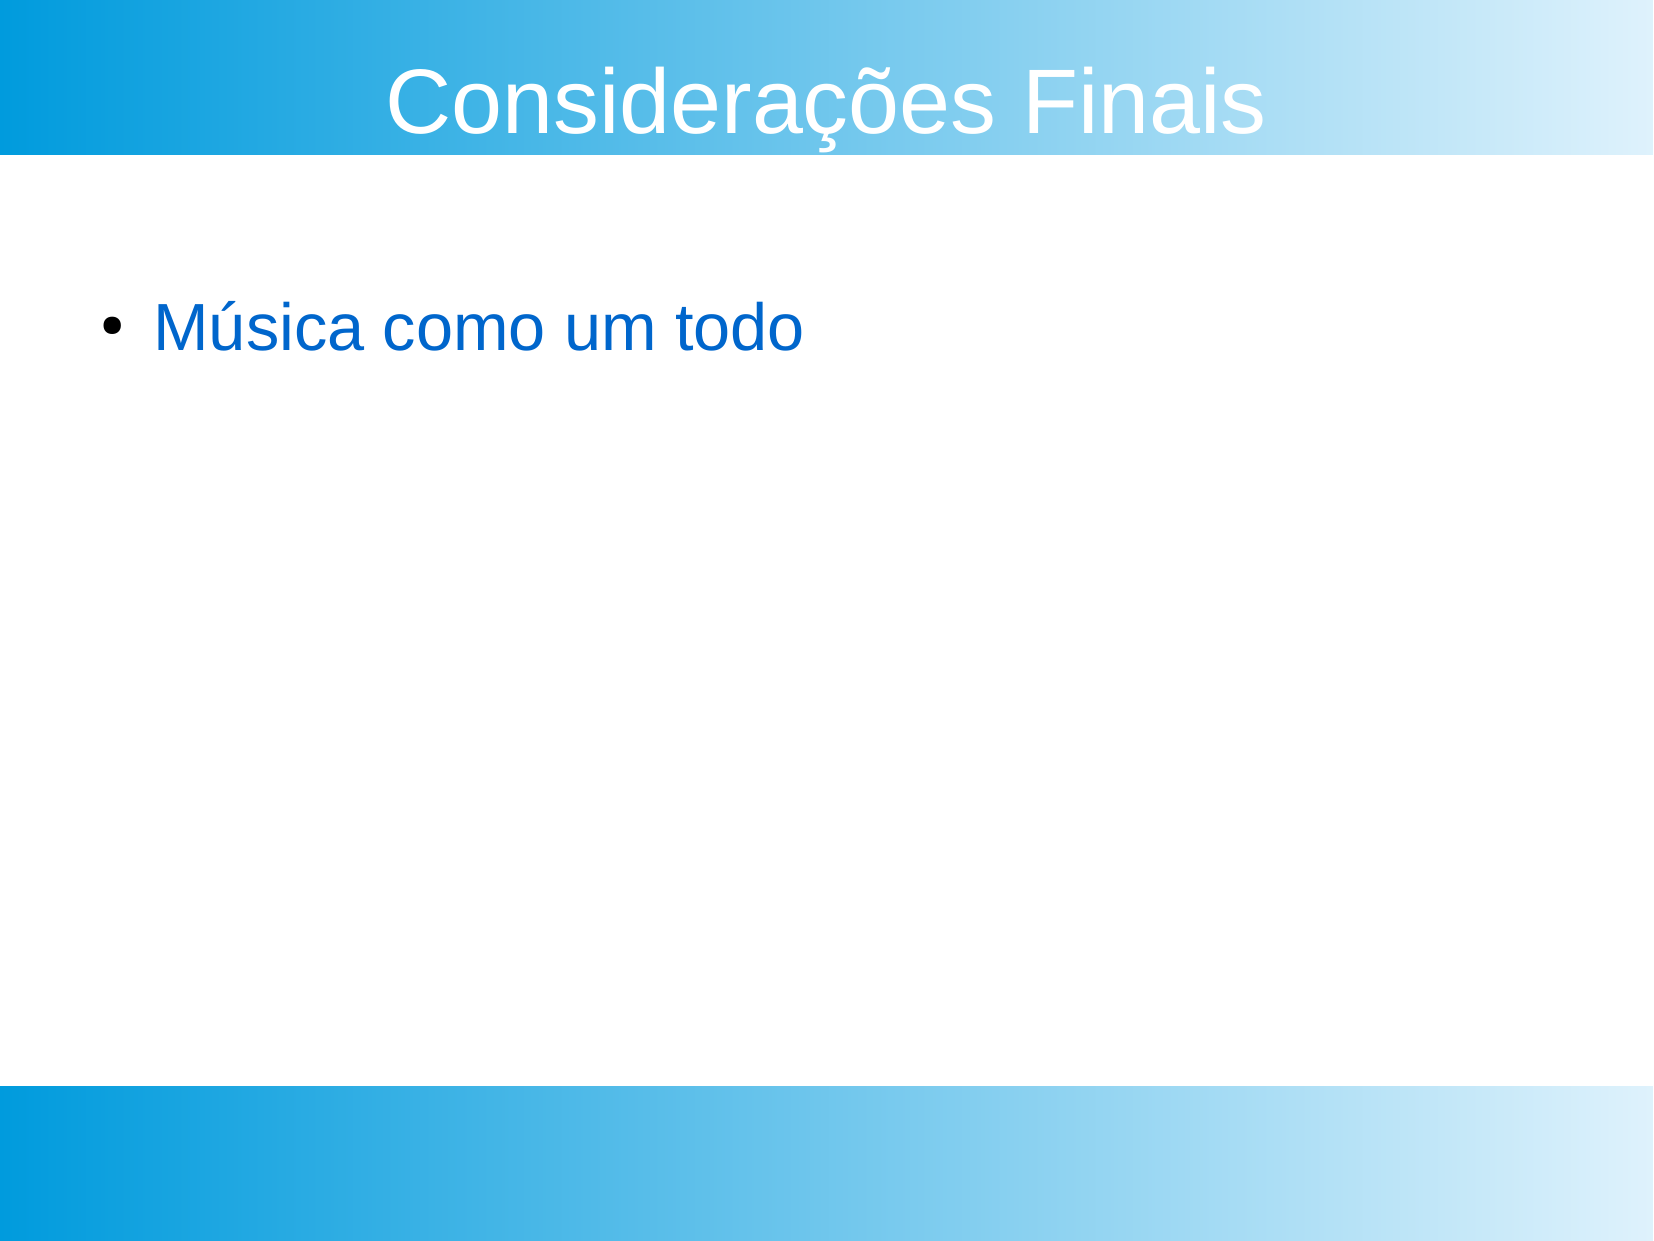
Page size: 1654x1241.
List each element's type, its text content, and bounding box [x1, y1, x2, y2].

title Considerações Finais [82, 49, 1571, 155]
list Música como um todo [82, 290, 1571, 1010]
